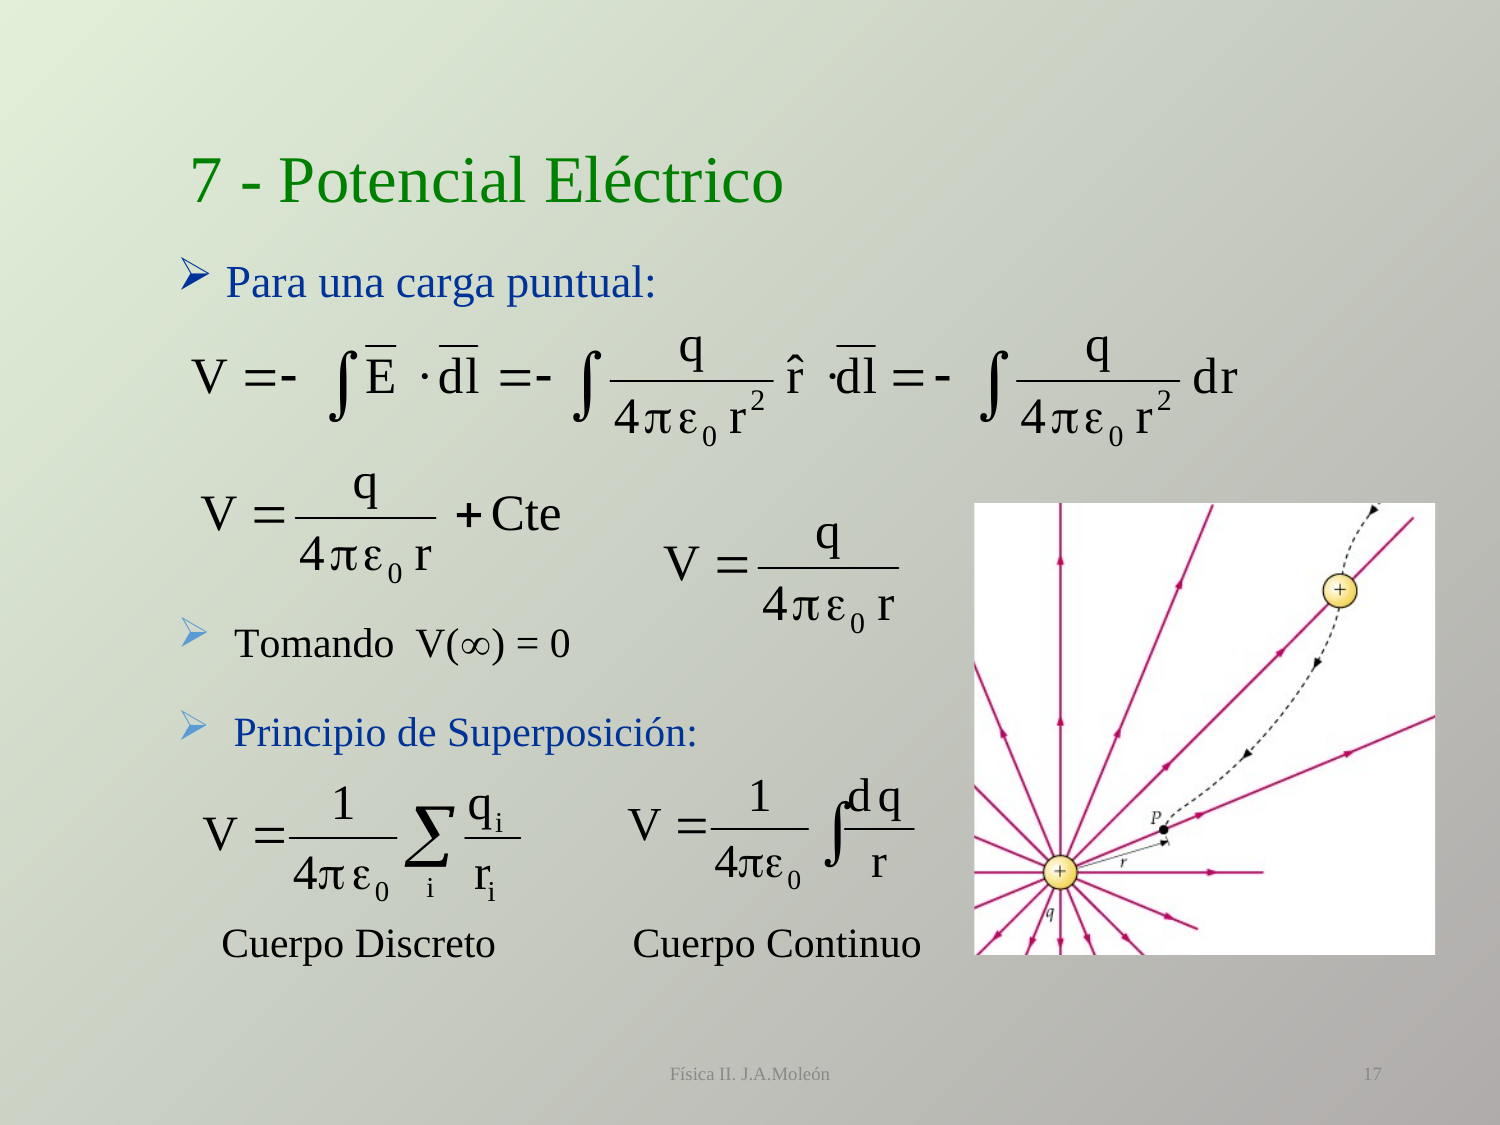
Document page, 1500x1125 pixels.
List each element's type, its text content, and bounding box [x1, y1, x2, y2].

text_box <número> [1059, 1042, 1397, 1103]
chart [655, 500, 921, 645]
picture [974, 503, 1436, 955]
title 7 - Potencial Eléctrico [174, 87, 1425, 275]
text_box Principio de Superposición: [162, 697, 798, 763]
list Para una carga puntual: [162, 249, 1413, 988]
text_box Tomando V() = 0 [163, 599, 739, 676]
text_box Cuerpo Discreto Cuerpo Continuo [174, 899, 1152, 976]
chart [620, 765, 942, 901]
chart [194, 772, 550, 913]
chart [183, 312, 1256, 595]
text_box Física II. J.A.Moleón [496, 1042, 1004, 1103]
